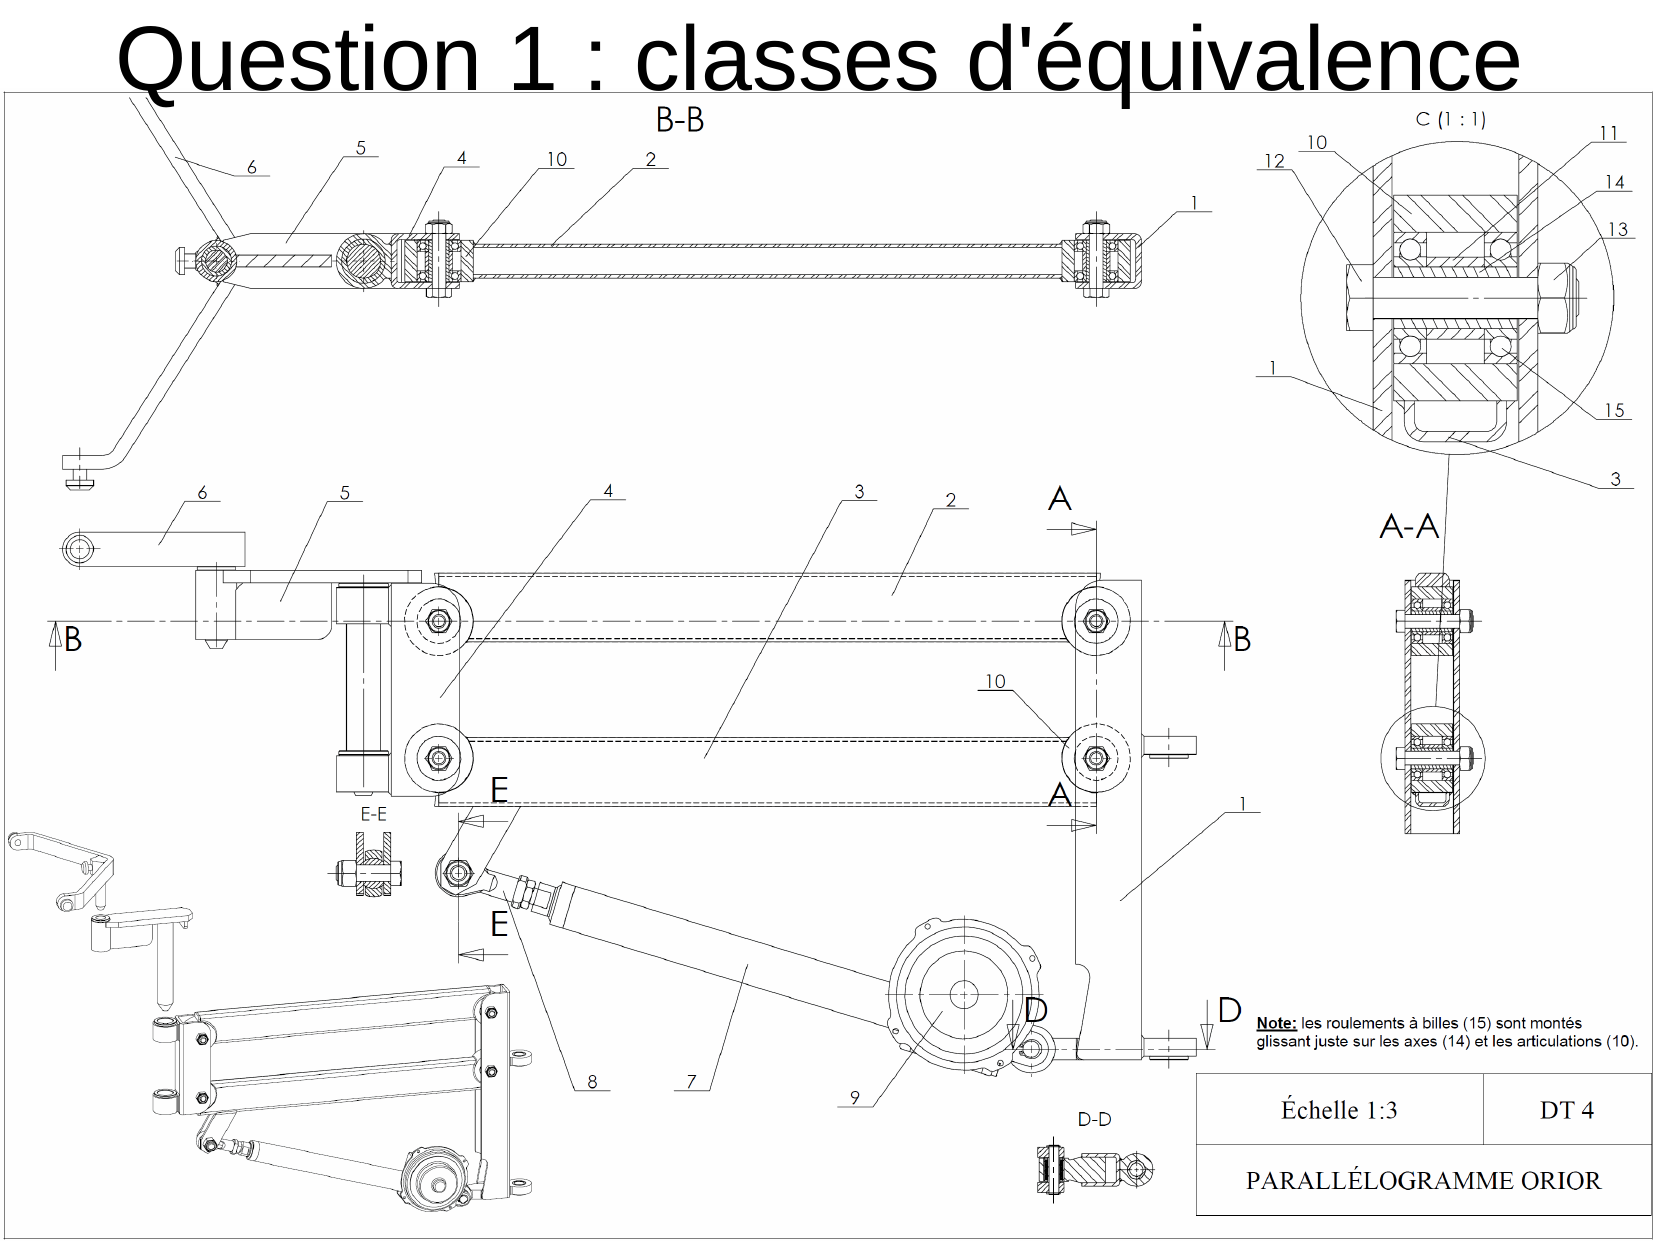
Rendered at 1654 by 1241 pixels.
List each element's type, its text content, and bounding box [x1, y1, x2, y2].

title Question 1 : classes d'équivalence [76, 0, 1565, 119]
picture [0, 88, 1654, 1241]
